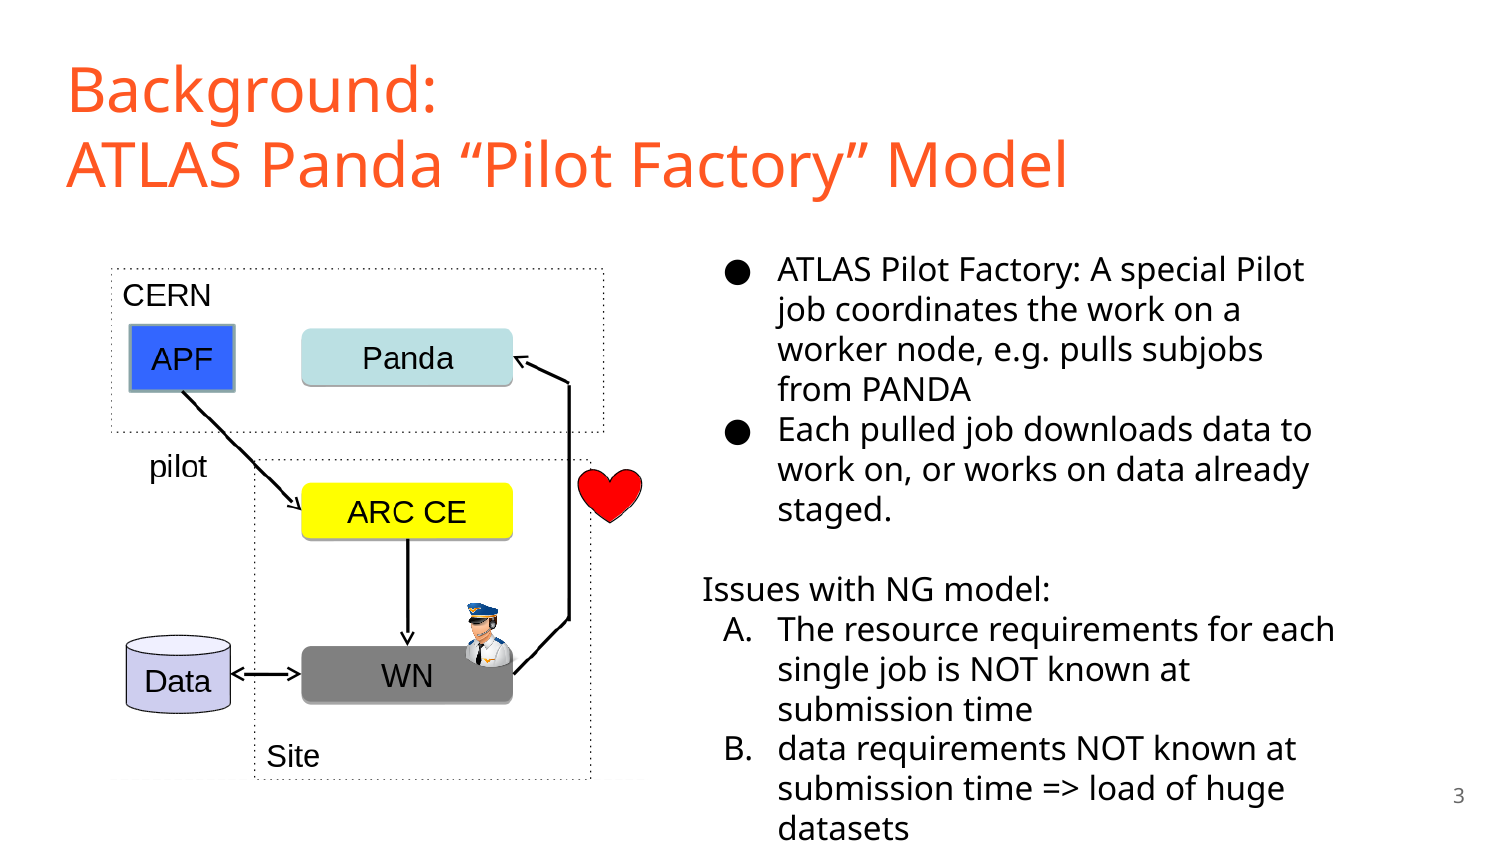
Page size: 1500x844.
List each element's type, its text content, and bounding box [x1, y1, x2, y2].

text_box ATLAS Pilot Factory: A special Pilot job coordinates the work on a worker node, e.g. pulls subjobs from PANDA Each pulled job downloads data to work on, or works on data already staged. Issues with NG model: The resource requirements for each single job is NOT known at submission time data requirements NOT known at submission time => load of huge datasets [687, 233, 1357, 830]
picture [83, 204, 648, 780]
slide_number <number> [1389, 764, 1480, 830]
title Background: ATLAS Panda “Pilot Factory” Model [51, 35, 1449, 130]
